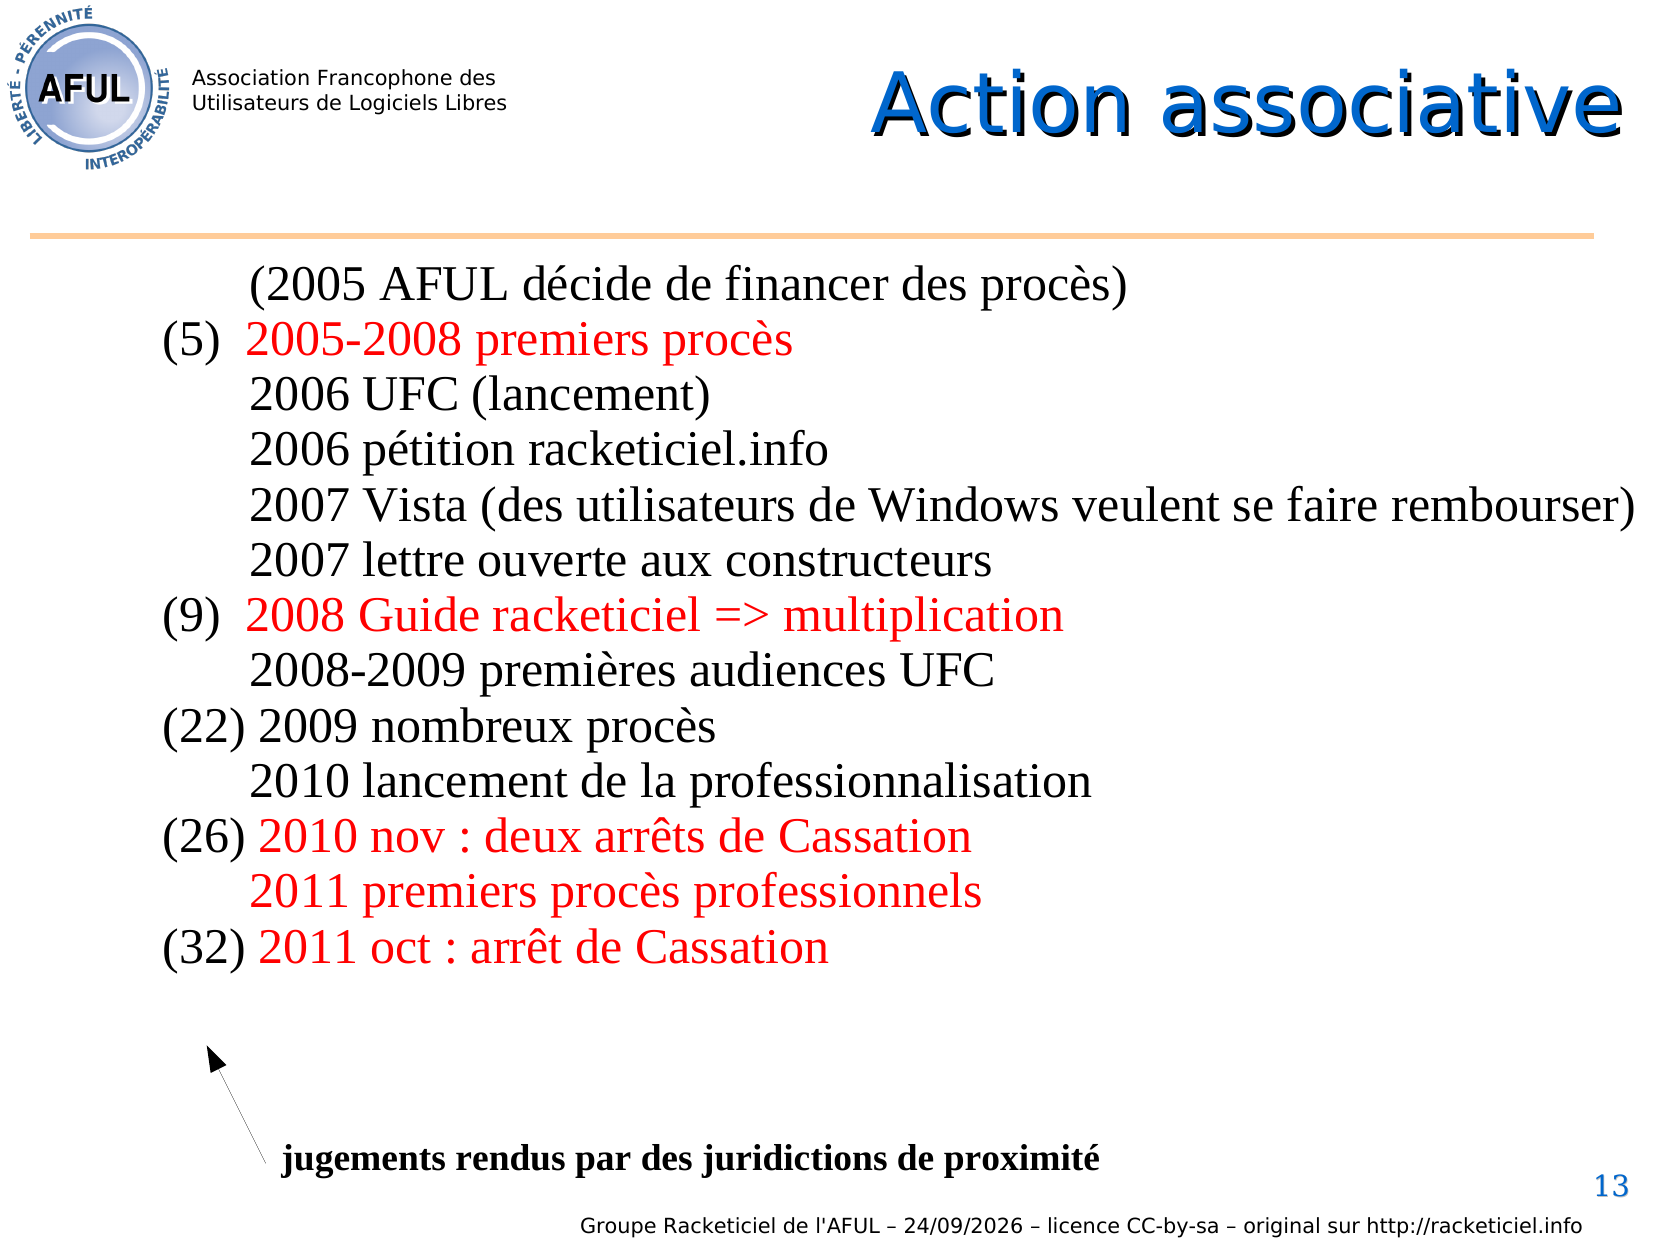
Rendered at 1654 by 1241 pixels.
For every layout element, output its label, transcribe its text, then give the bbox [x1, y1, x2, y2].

picture [0, 0, 178, 178]
text_box (2005 AFUL décide de financer des procès) (5) 2005-2008 premiers procès 2006 UFC (lancement) 2006 pétition racketiciel.info 2007 Vista (des utilisateurs de Windows veulent se faire rembourser) 2007 lettre ouverte aux constructeurs (9) 2008 Guide racketiciel => multiplication 2008-2009 premières audiences UFC (22) 2009 nombreux procès 2010 lancement de la professionnalisation (26) 2010 nov : deux arrêts de Cassation 2011 premiers procès professionnels (32) 2011 oct : arrêt de Cassation [147, 248, 1653, 1110]
title Action associative [501, 7, 1625, 200]
text_box jugements rendus par des juridictions de proximité [266, 1129, 1116, 1193]
